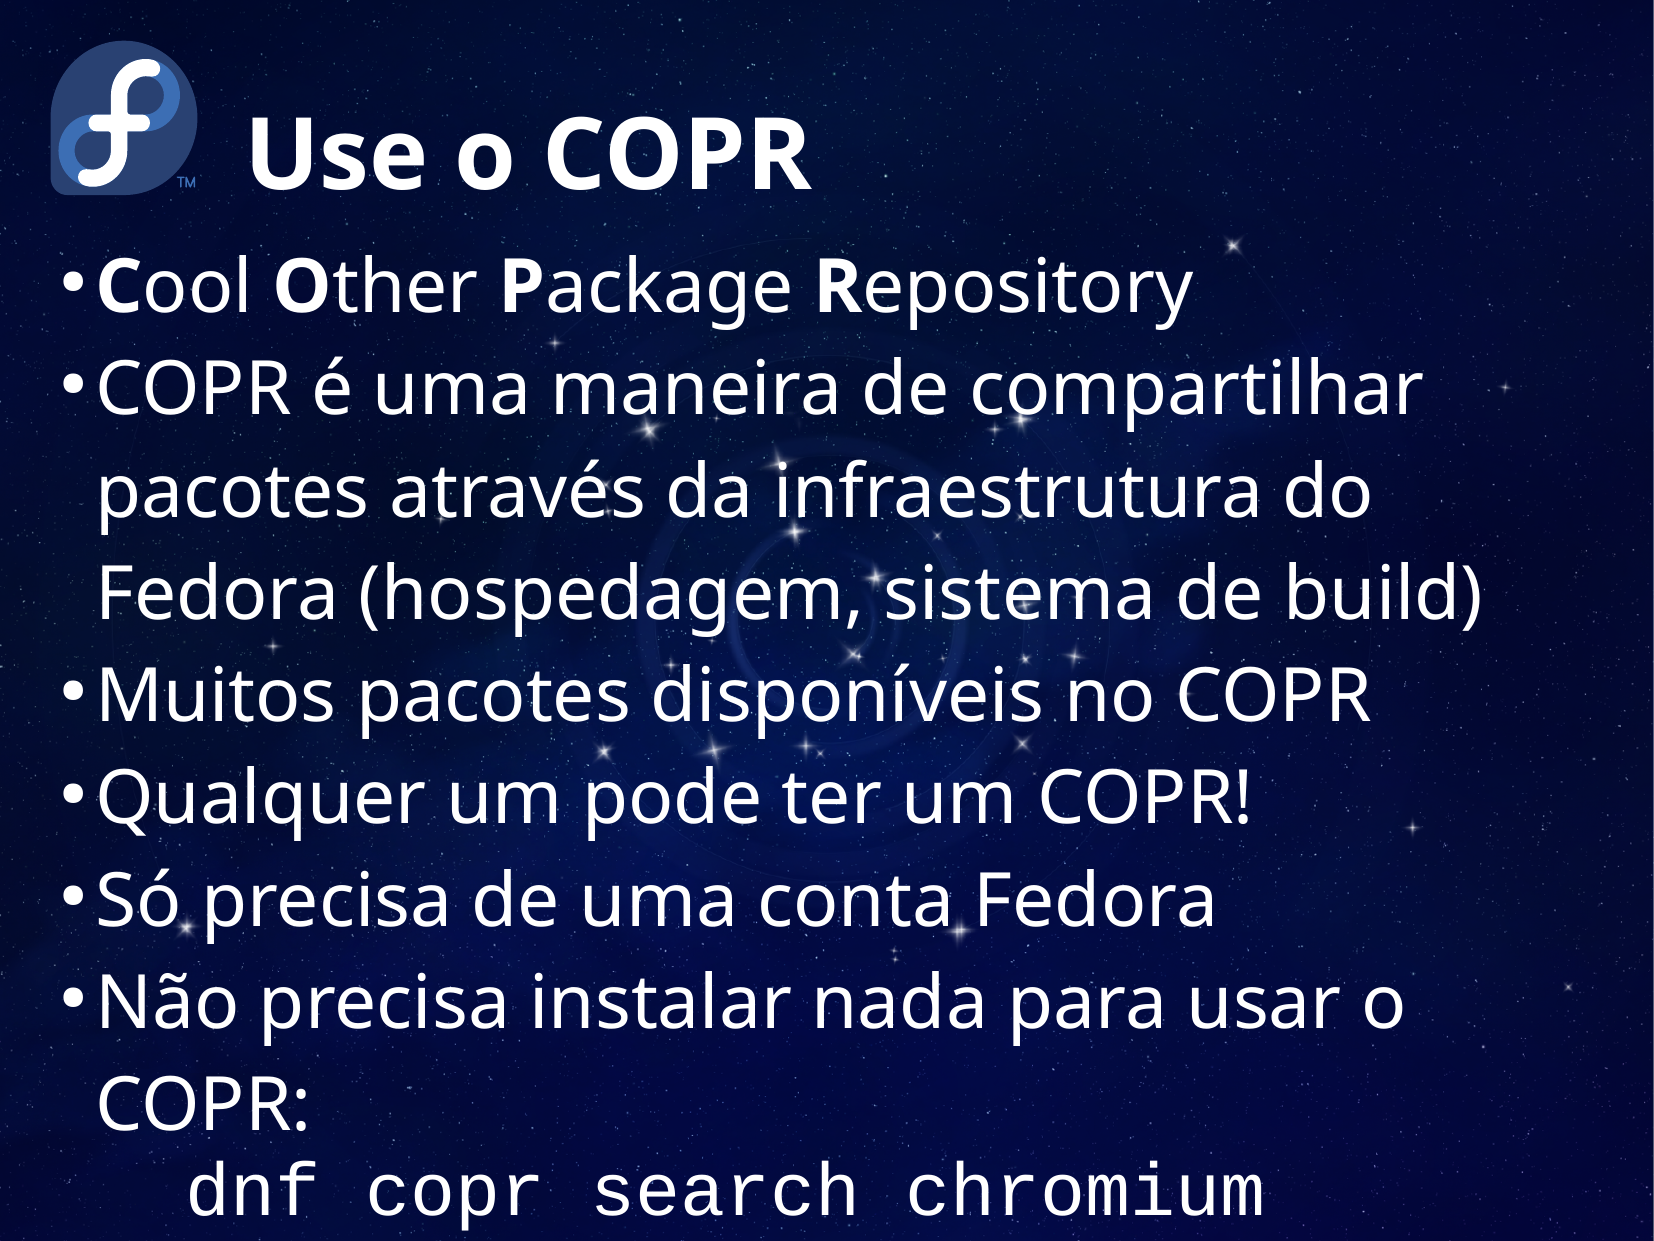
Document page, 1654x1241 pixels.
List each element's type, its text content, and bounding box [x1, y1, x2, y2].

picture [0, 0, 1654, 1241]
text_box [176, 176, 196, 188]
text_box [50, 40, 198, 196]
text_box Cool Other Package Repository COPR é uma maneira de compartilhar pacotes através da infraestrutura do Fedora (hospedagem, sistema de build) Muitos pacotes disponíveis no COPR Qualquer um pode ter um COPR! Só precisa de uma conta Fedora Não precisa instalar nada para usar o COPR: dnf copr search chromium dnf copr enable spot/chromium dnf install chromium [45, 225, 1621, 1241]
text_box Use o COPR [218, 82, 814, 215]
